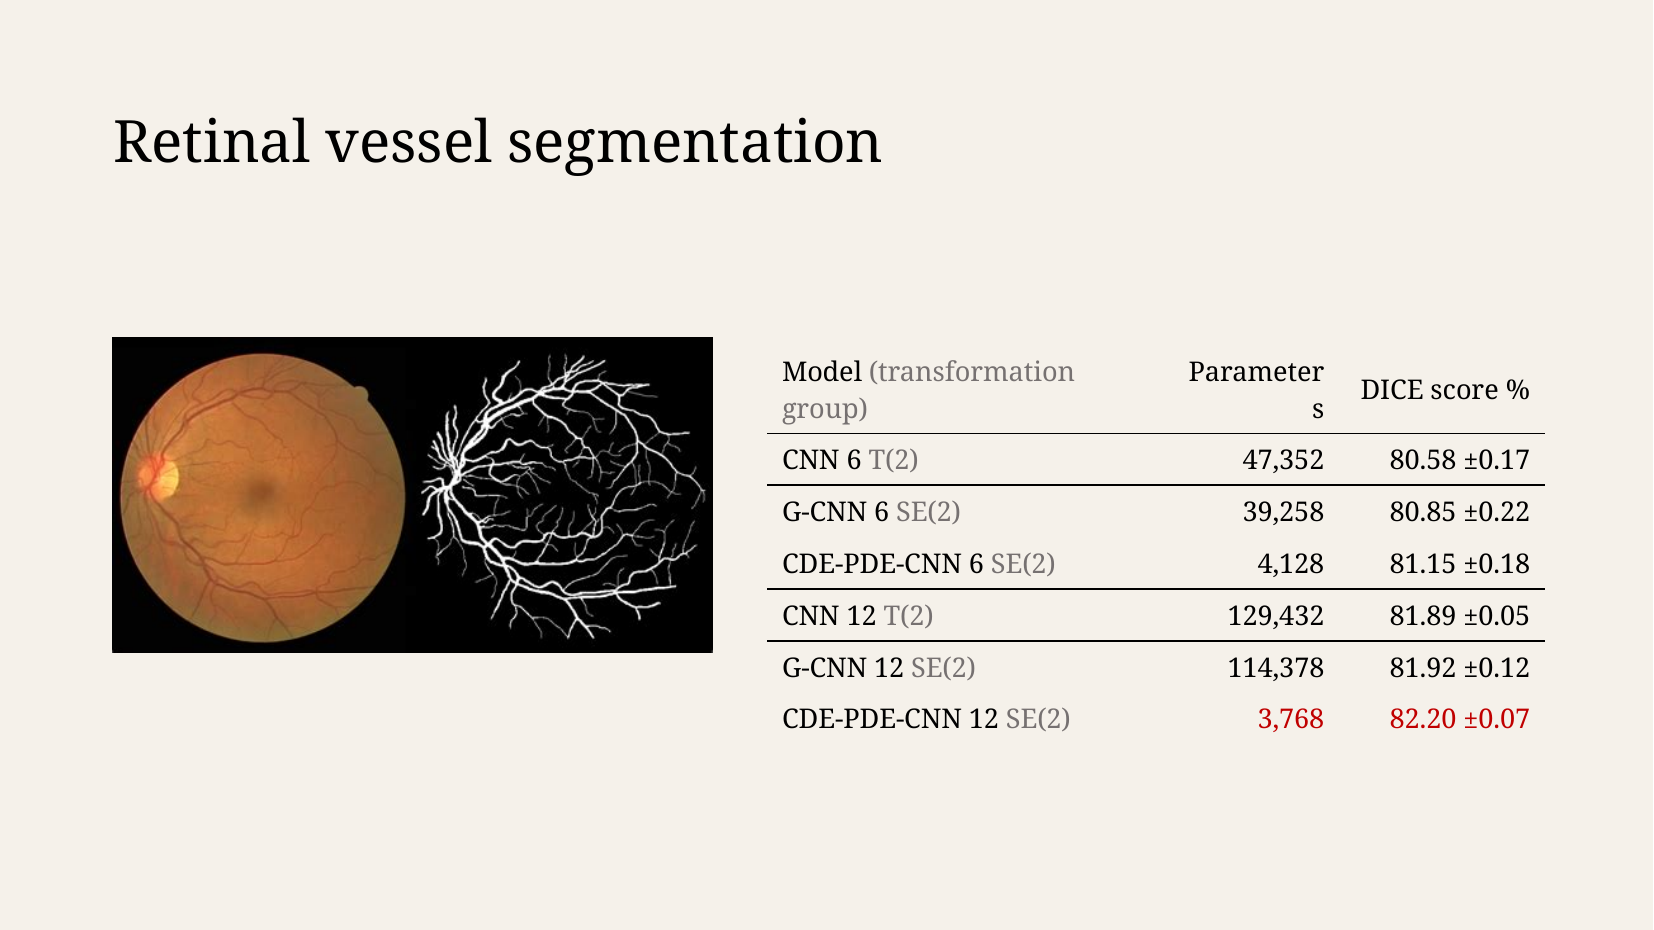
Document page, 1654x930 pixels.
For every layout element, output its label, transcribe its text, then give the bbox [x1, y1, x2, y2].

table_cell 129,432 [1168, 590, 1339, 640]
table_cell 39,258 [1168, 486, 1339, 537]
table_cell 81.15 ±0.18 [1339, 537, 1545, 588]
table_header Parameters [1168, 345, 1339, 433]
table_cell 80.58 ±0.17 [1339, 434, 1545, 484]
table_cell CNN 6 T(2) [767, 434, 1168, 484]
table_cell 82.20 ±0.07 [1339, 692, 1545, 744]
table_header Model (transformation group) [767, 345, 1168, 433]
table_cell 81.89 ±0.05 [1339, 590, 1545, 640]
table_cell CDE-PDE-CNN 6 SE(2) [767, 537, 1168, 588]
table_cell 4,128 [1168, 537, 1339, 588]
table_header DICE score % [1339, 345, 1545, 433]
table_cell 3,768 [1168, 692, 1339, 744]
picture [112, 337, 713, 653]
table_cell 47,352 [1168, 434, 1339, 484]
table_cell 114,378 [1168, 642, 1339, 692]
table_cell 80.85 ±0.22 [1339, 486, 1545, 537]
title Retinal vessel segmentation [113, 49, 1540, 230]
table_cell CNN 12 T(2) [767, 590, 1168, 640]
table_cell CDE-PDE-CNN 12 SE(2) [767, 692, 1168, 744]
table_cell G-CNN 6 SE(2) [767, 486, 1168, 537]
table_cell G-CNN 12 SE(2) [767, 642, 1168, 692]
table_cell 81.92 ±0.12 [1339, 642, 1545, 692]
